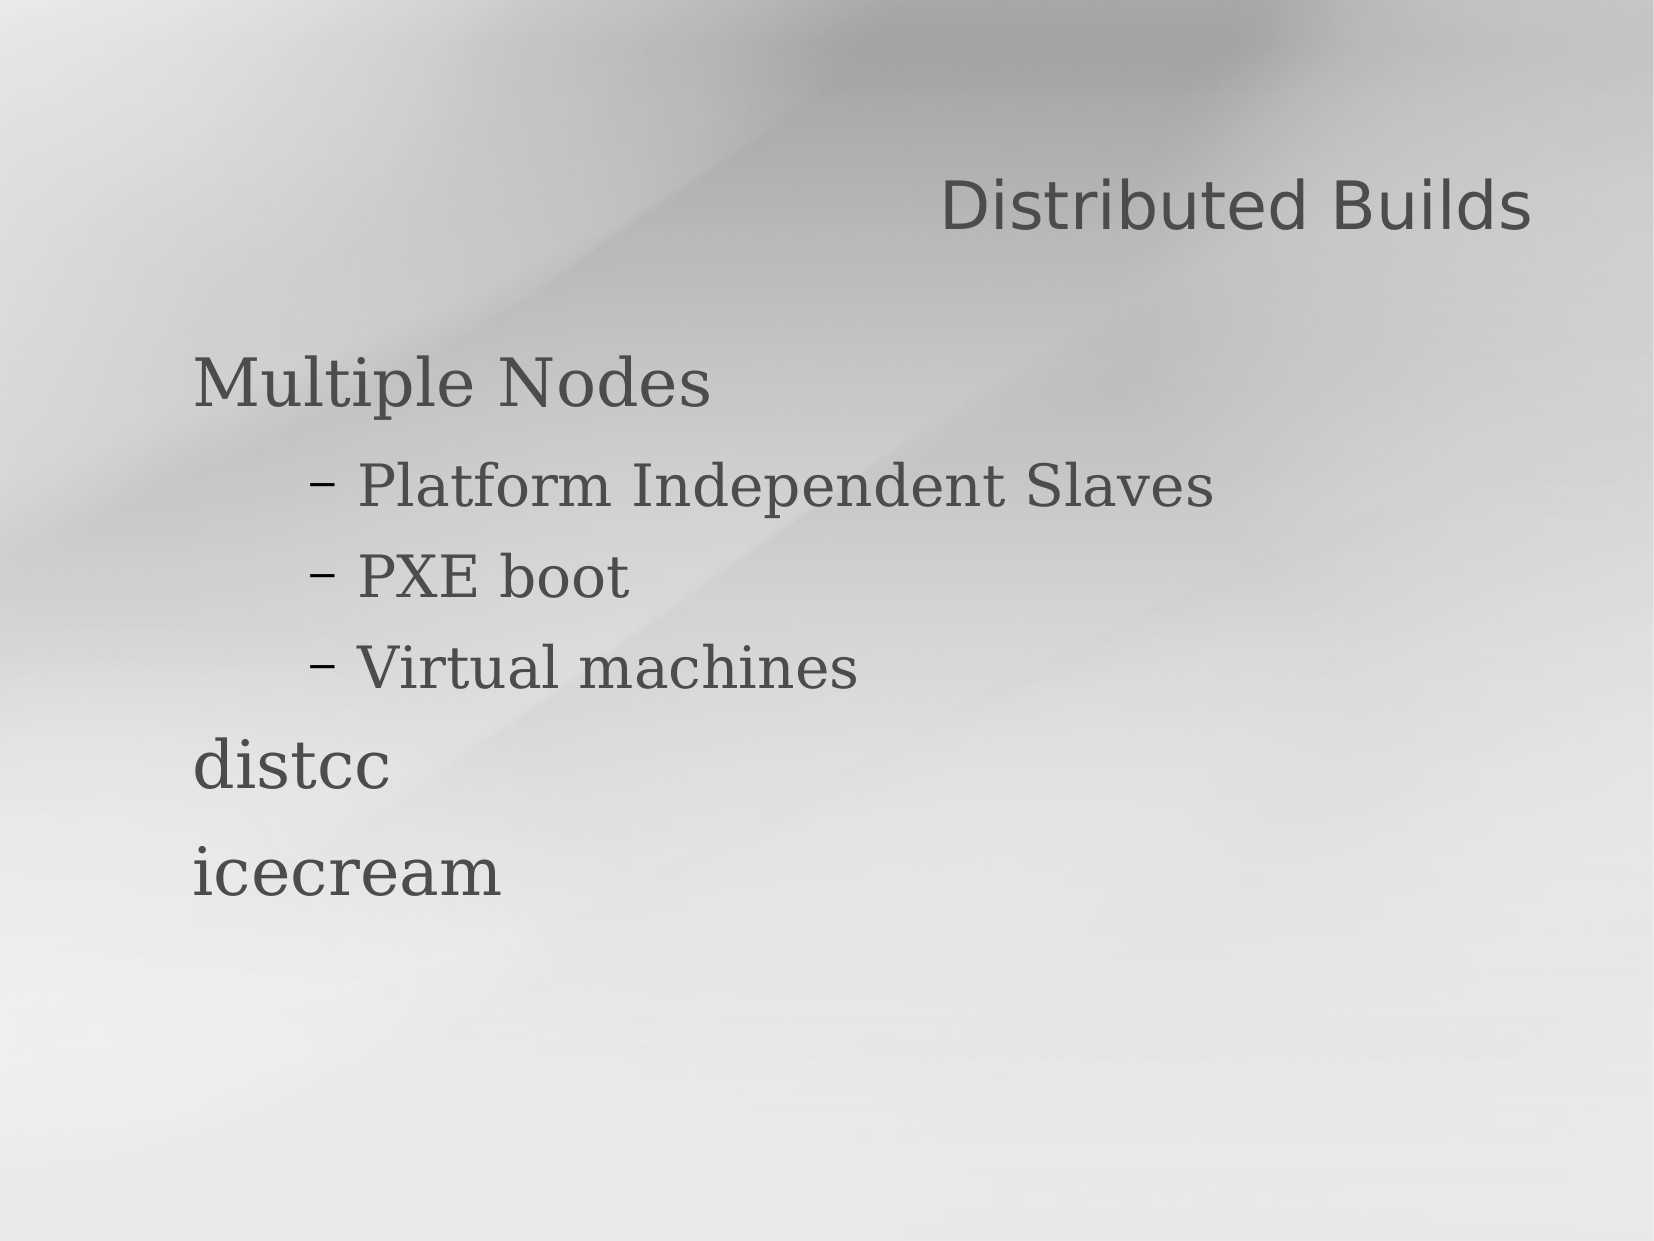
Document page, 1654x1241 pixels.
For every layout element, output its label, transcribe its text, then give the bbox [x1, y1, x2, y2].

title Distributed Builds [121, 110, 1534, 303]
list Multiple Nodes Platform Independent Slaves PXE boot Virtual machines distcc icecream [121, 344, 1534, 1112]
picture [0, 0, 1654, 1241]
